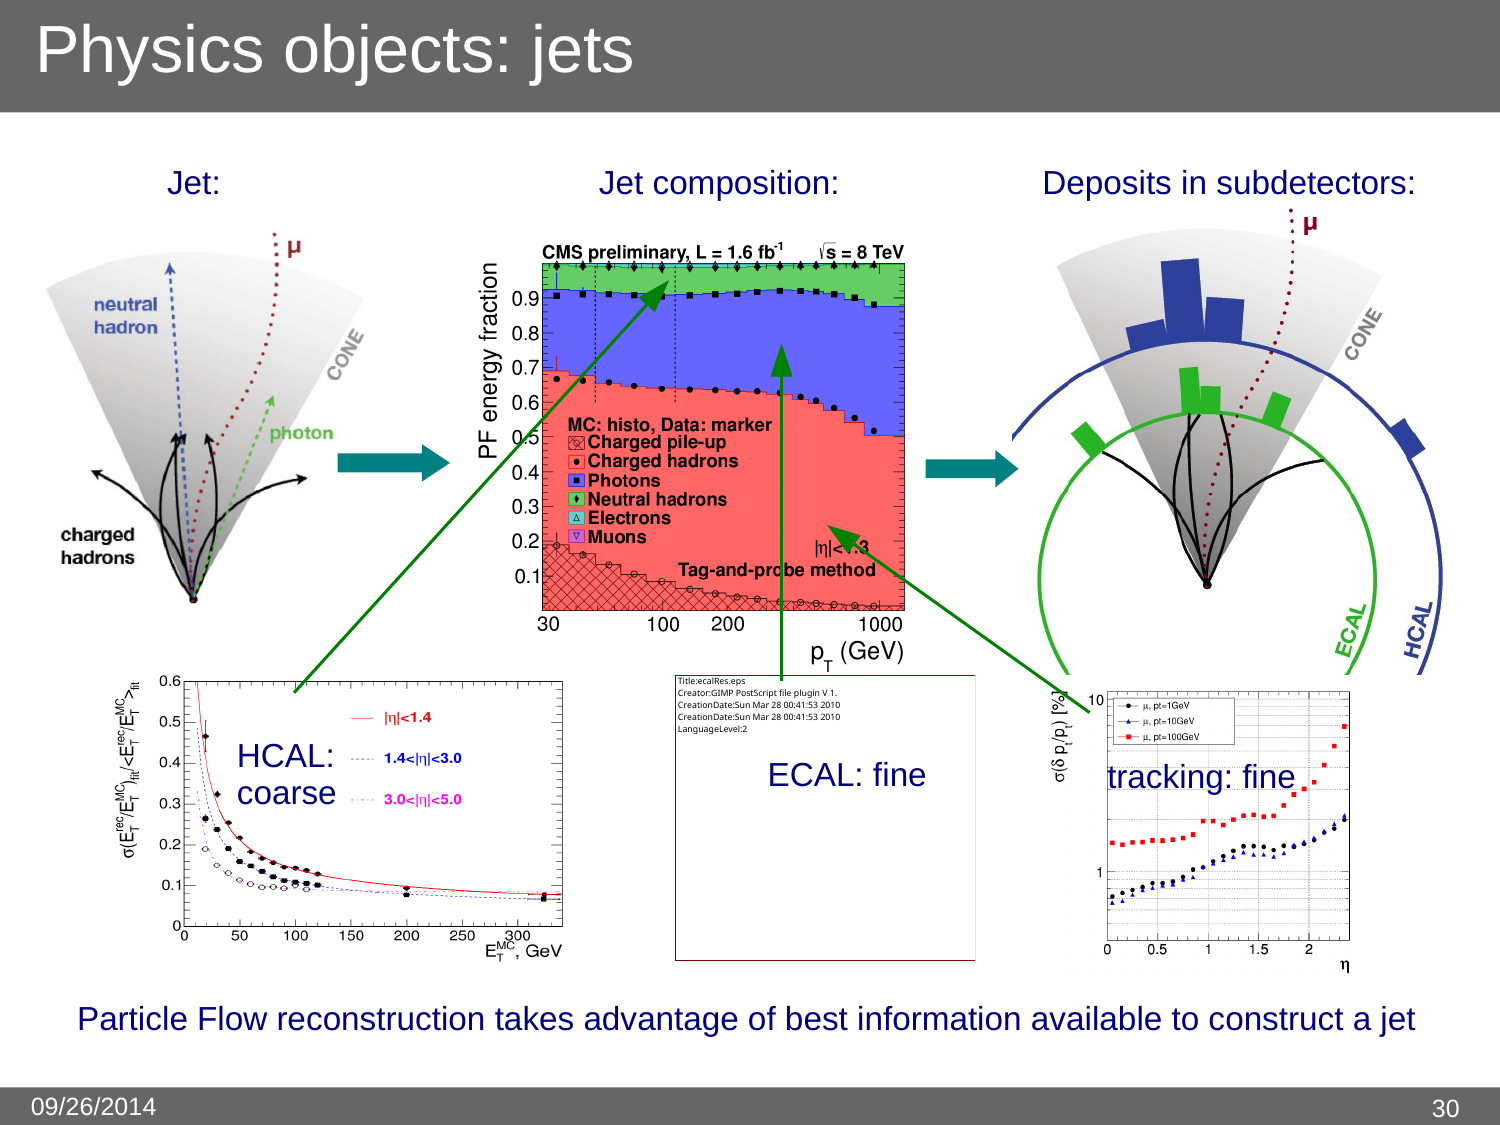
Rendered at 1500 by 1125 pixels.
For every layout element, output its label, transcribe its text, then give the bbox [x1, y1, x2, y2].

text_box [925, 450, 1019, 488]
text_box tracking: fine [1107, 757, 1333, 796]
picture [1012, 191, 1463, 676]
text_box Particle Flow reconstruction takes advantage of best information available to construct a jet [77, 1000, 1433, 1038]
text_box [337, 444, 451, 482]
picture [1012, 660, 1034, 676]
picture [37, 227, 368, 606]
title Physics objects: jets [35, 0, 1236, 113]
text_box ECAL: fine [767, 755, 938, 794]
text_box Jet: Jet composition: Deposits in subdetectors: [65, 164, 1423, 202]
text_box HCAL: coarse [236, 736, 350, 813]
picture [112, 242, 976, 962]
picture [1050, 689, 1351, 976]
